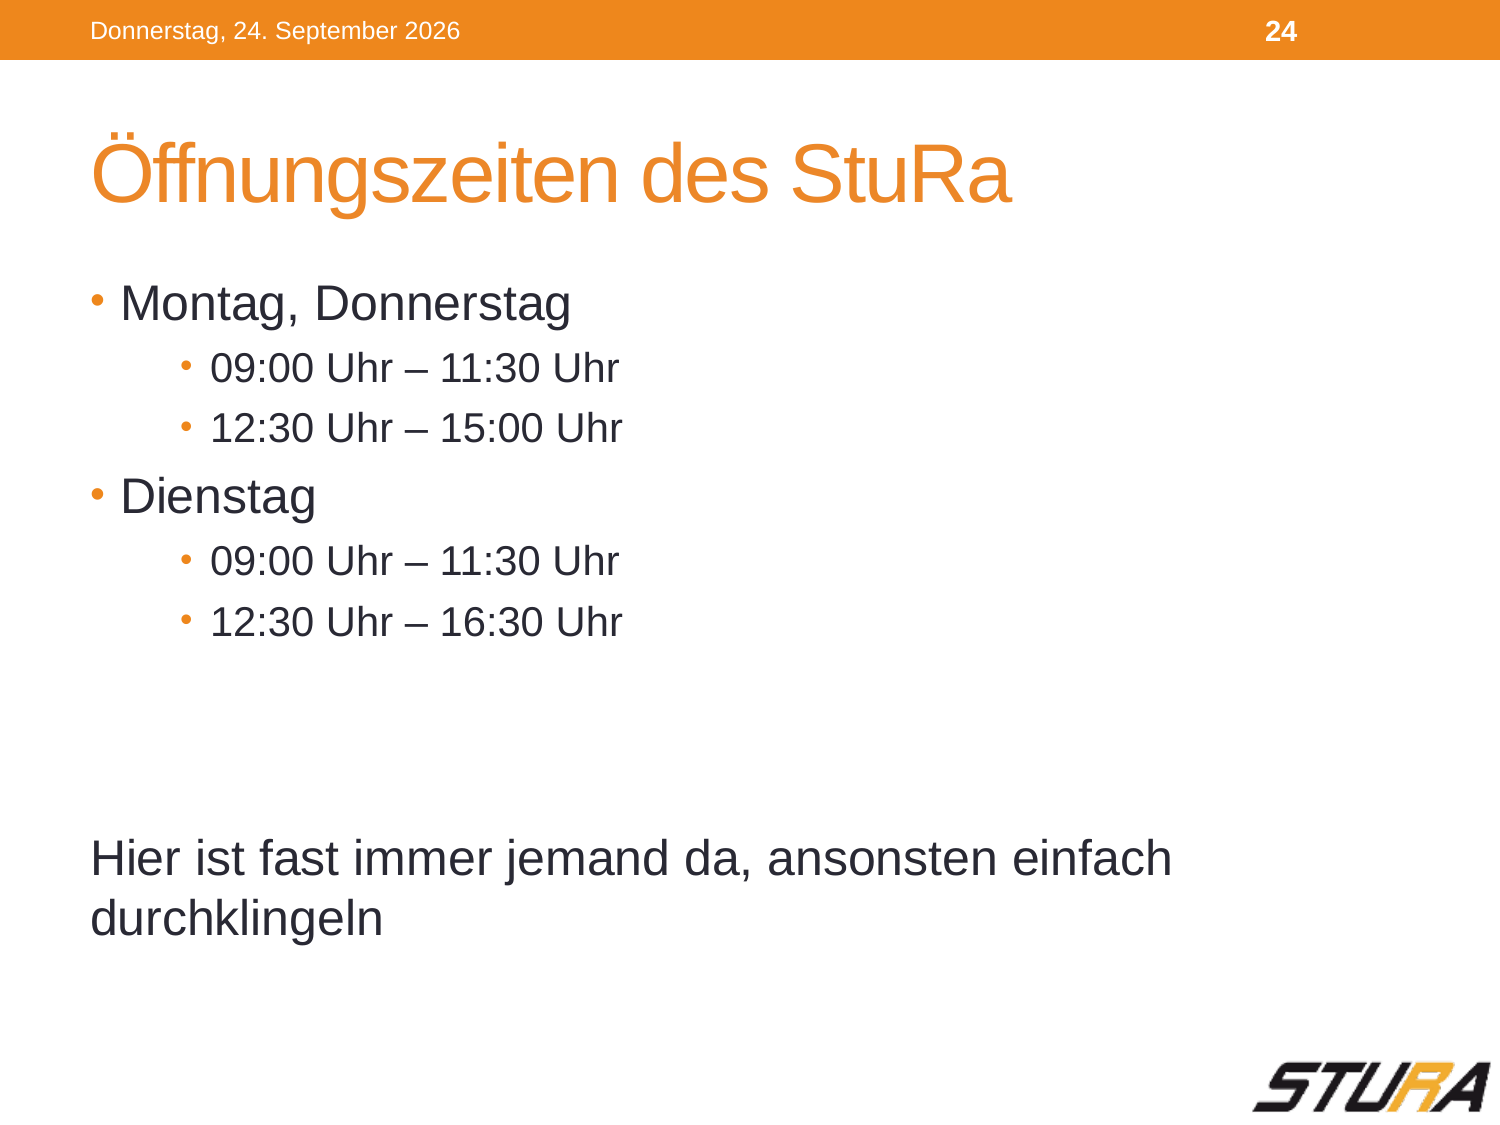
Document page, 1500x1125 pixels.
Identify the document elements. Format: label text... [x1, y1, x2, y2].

title Öffnungszeiten des StuRa [75, 87, 1426, 251]
text_box ‹Nr.› [1250, 3, 1426, 57]
list Montag, Donnerstag 09:00 Uhr – 11:30 Uhr 12:30 Uhr – 15:00 Uhr Dienstag 09:00 Uhr – 11:30 Uhr 12:30 Uhr – 16:30 Uhr [75, 262, 1426, 666]
text_box Hier ist fast immer jemand da, ansonsten einfach durchklingeln [75, 818, 1426, 974]
text_box Mittwoch, 21. September 16 [75, 3, 550, 57]
